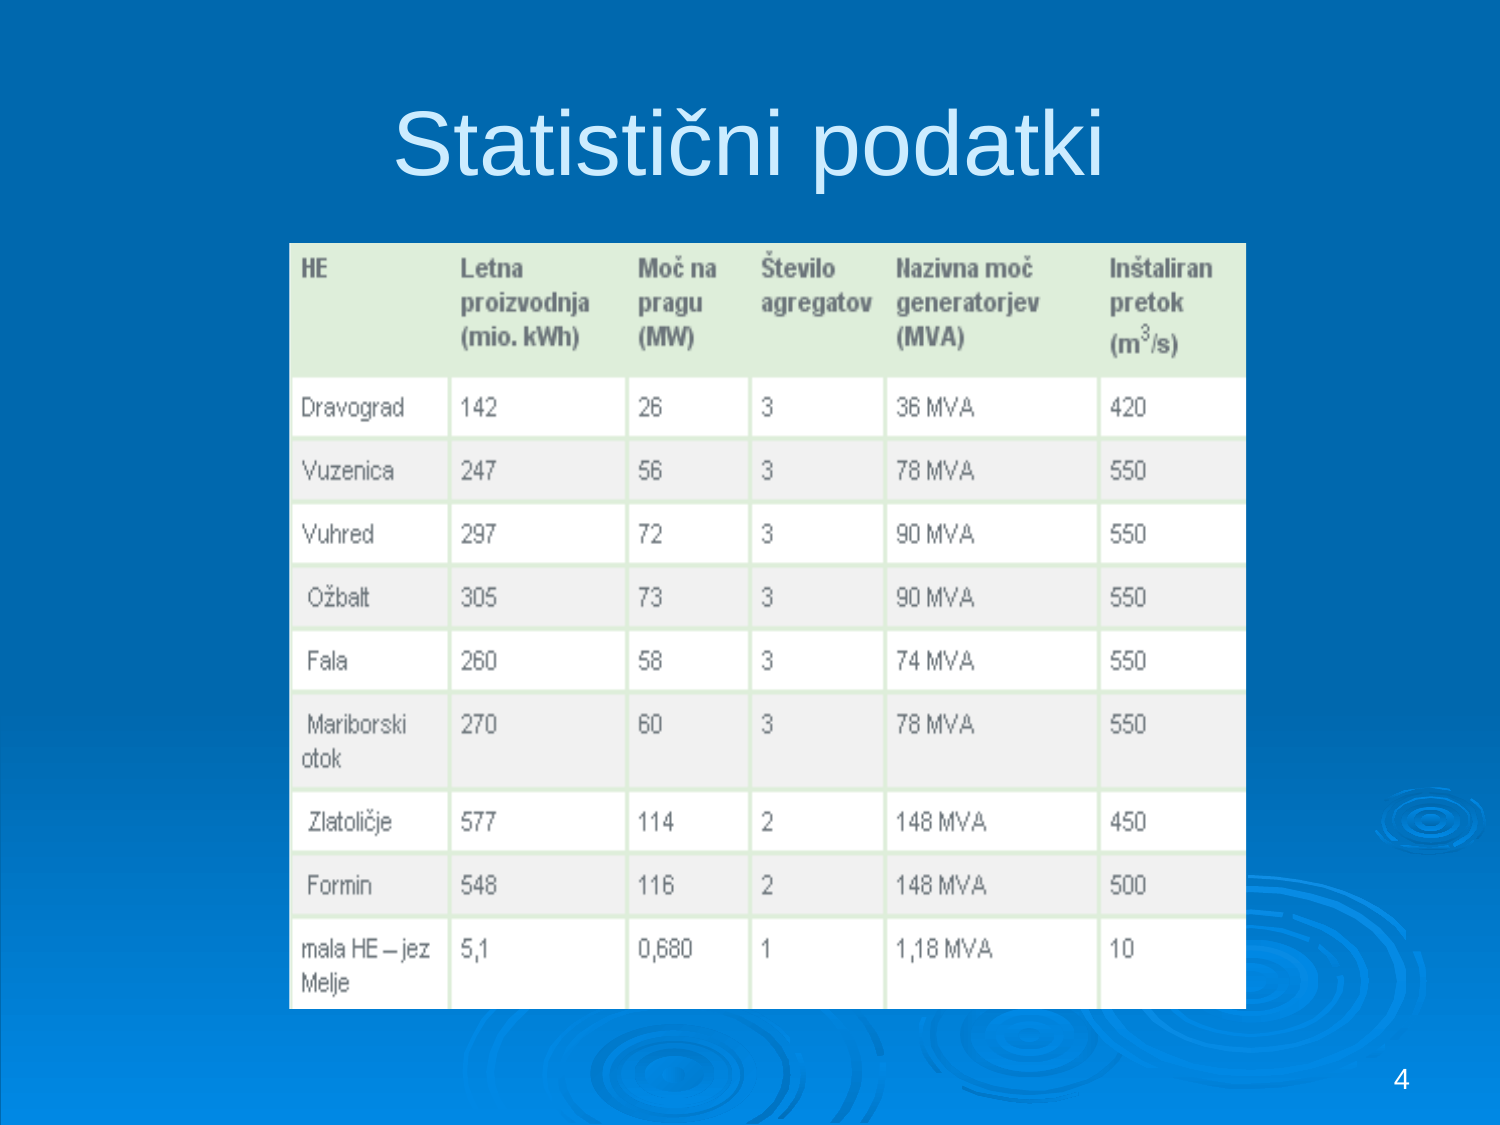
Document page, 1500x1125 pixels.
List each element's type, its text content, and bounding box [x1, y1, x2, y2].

slide_number <number> [1074, 1024, 1425, 1103]
title Statistični podatki [75, 45, 1425, 233]
picture [289, 243, 1247, 1009]
